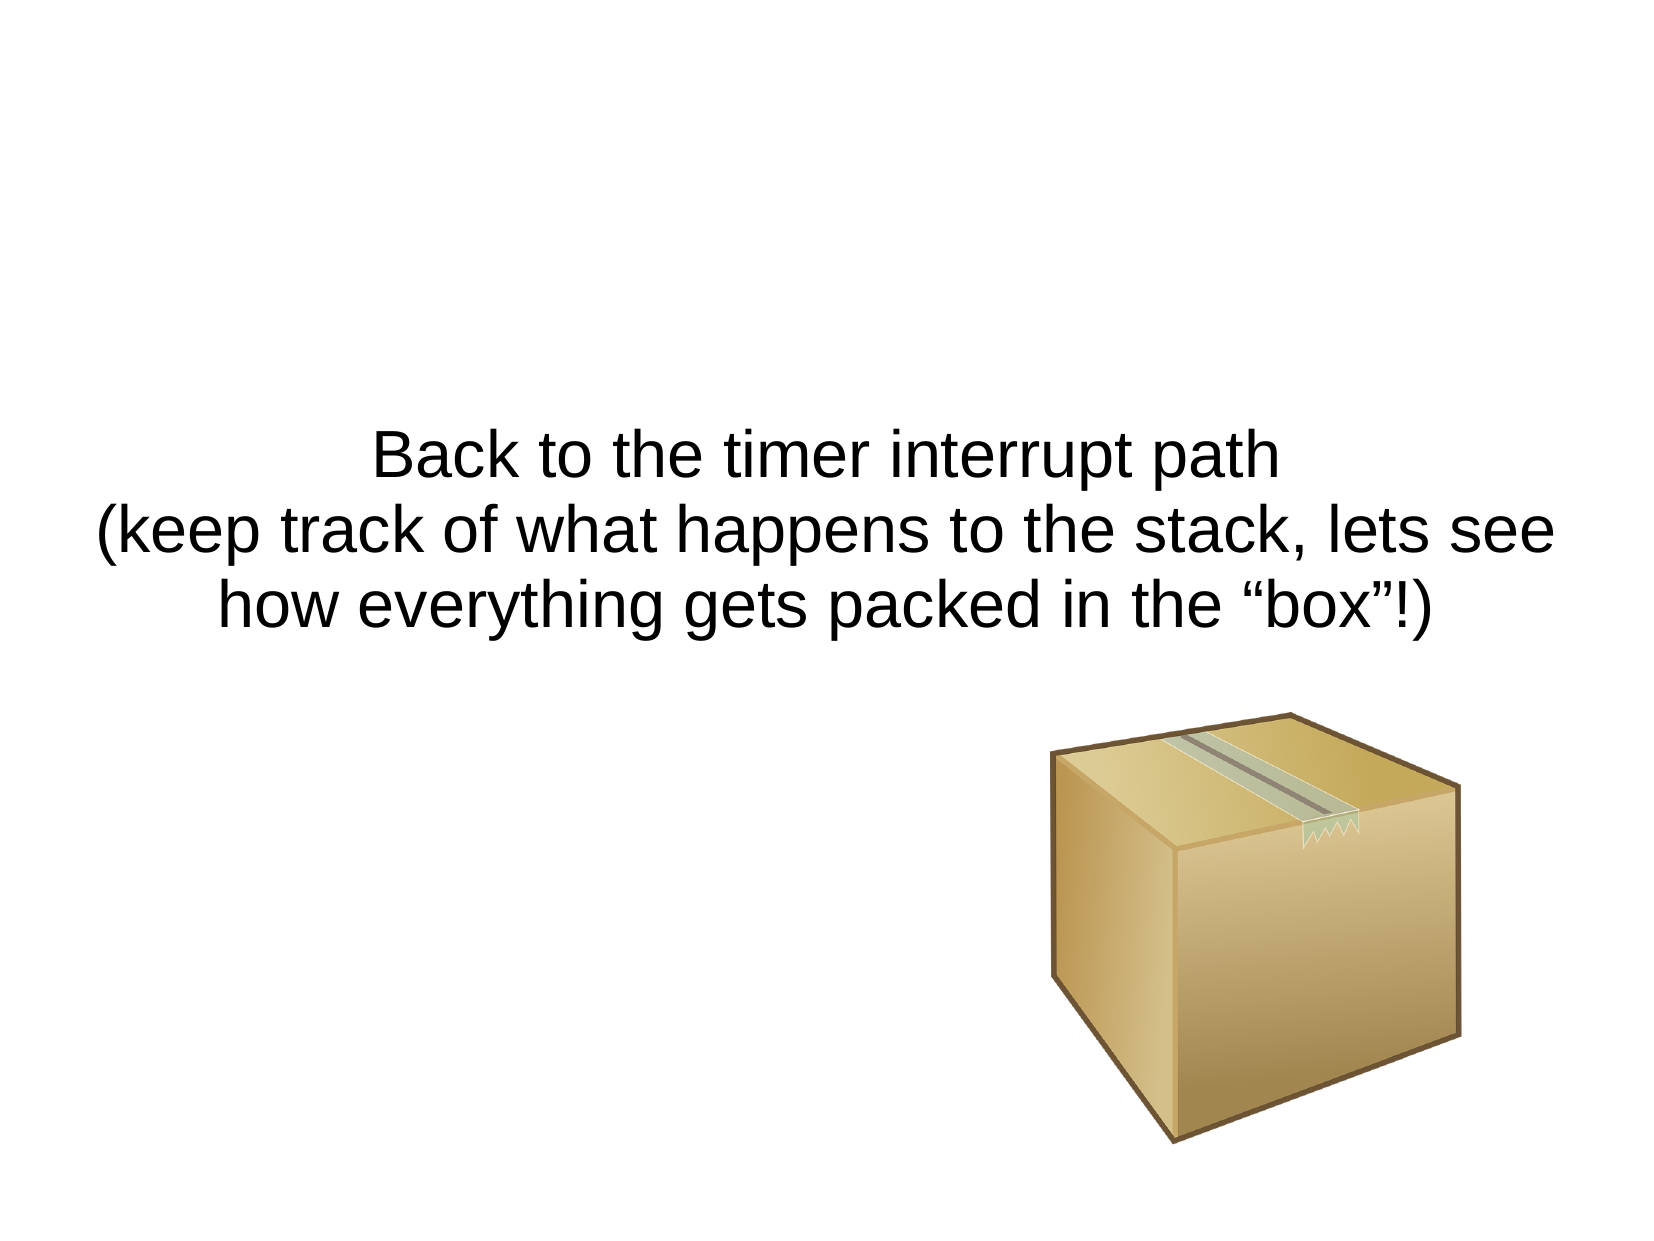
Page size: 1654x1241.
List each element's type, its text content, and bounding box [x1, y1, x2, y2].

picture [1050, 712, 1462, 1145]
subtitle Back to the timer interrupt path (keep track of what happens to the stack, lets see how everything gets packed in the “box”!) [82, 49, 1571, 1010]
